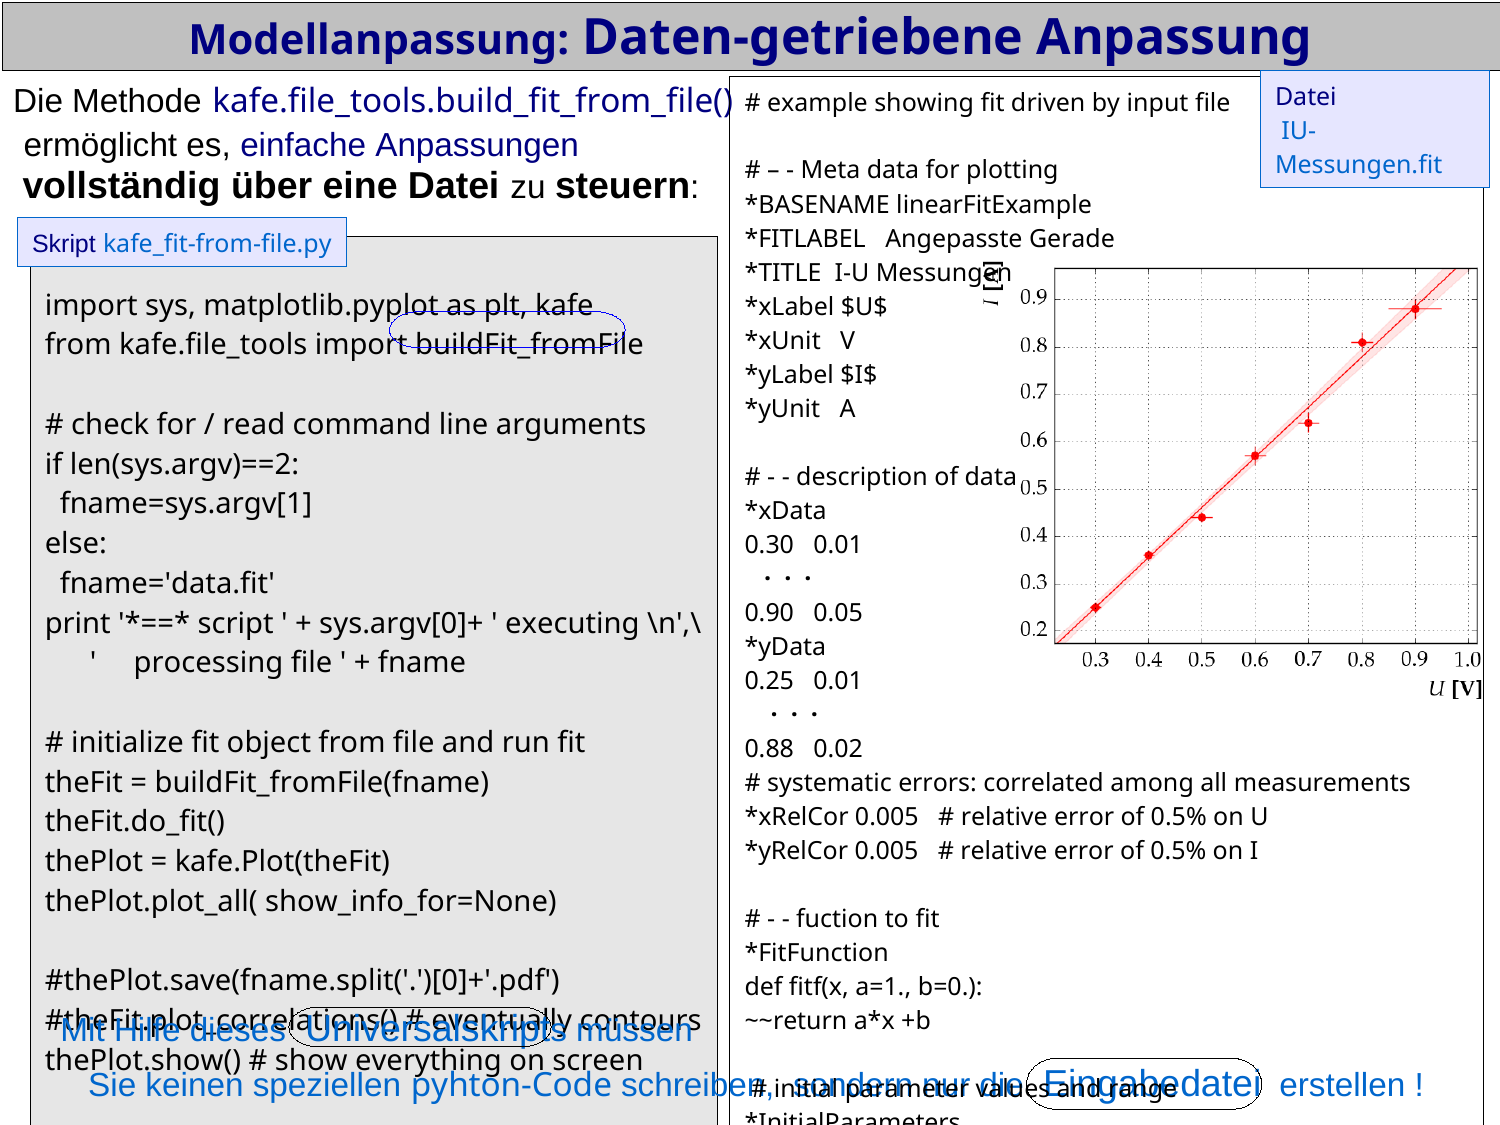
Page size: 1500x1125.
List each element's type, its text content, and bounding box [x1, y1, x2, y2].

text_box Datei IU-Messungen.fit [1260, 70, 1490, 147]
text_box Mit Hilfe dieses Universalskripts müssen Sie keinen speziellen pyhton-Code schreiben, sondern nur die Eingabedatei erstellen ! [730, 1059, 1452, 1111]
title Modellanpassung: Daten-getriebene Anpassung [110, 0, 1392, 76]
text_box Die Methode kafe.file_tools.build_fit_from_file() ermöglicht es, einfache Anpassungen vollständig über eine Datei zu steuern: [0, 69, 778, 211]
text_box import sys, matplotlib.pyplot as plt, kafe from kafe.file_tools import buildFit_fromFile # check for / read command line arguments if len(sys.argv)==2: fname=sys.argv[1] else: fname='data.fit' print '*==* script ' + sys.argv[0]+ ' executing \n',\ ' processing file ' + fname # initialize fit object from file and run fit theFit = buildFit_fromFile(fname) theFit.do_fit() thePlot = kafe.Plot(theFit) thePlot.plot_all( show_info_for=None) #thePlot.save(fname.split('.')[0]+'.pdf') #theFit.plot_correlations() # eventually contours thePlot.show() # show everything on screen [30, 236, 694, 1006]
text_box # example showing fit driven by input file # – - Meta data for plotting *BASENAME linearFitExample *FITLABEL Angepasste Gerade *TITLE I-U Messungen *xLabel $U$ *xUnit V *yLabel $I$ *yUnit A # - - description of data *xData 0.30 0.01 · · · 0.90 0.05 *yData 0.25 0.01 · · · 0.88 0.02 # systematic errors: correlated among all measurements *xRelCor 0.005 # relative error of 0.5% on U *yRelCor 0.005 # relative error of 0.5% on I # - - fuction to fit *FitFunction def fitf(x, a=1., b=0.): ~~return a*x +b # initial parameter values and range *InitialParameters 1. 0.3 0. 0.1 [729, 76, 1484, 1059]
text_box Mit Hilfe dieses Universalskripts müssen Sie keinen speziellen pyhton-Code schreiben, sondern nur die Eingabedatei erstellen ! [45, 999, 729, 1111]
text_box Skript kafe_fit-from-file.py [17, 217, 336, 264]
picture [1484, 230, 1490, 699]
